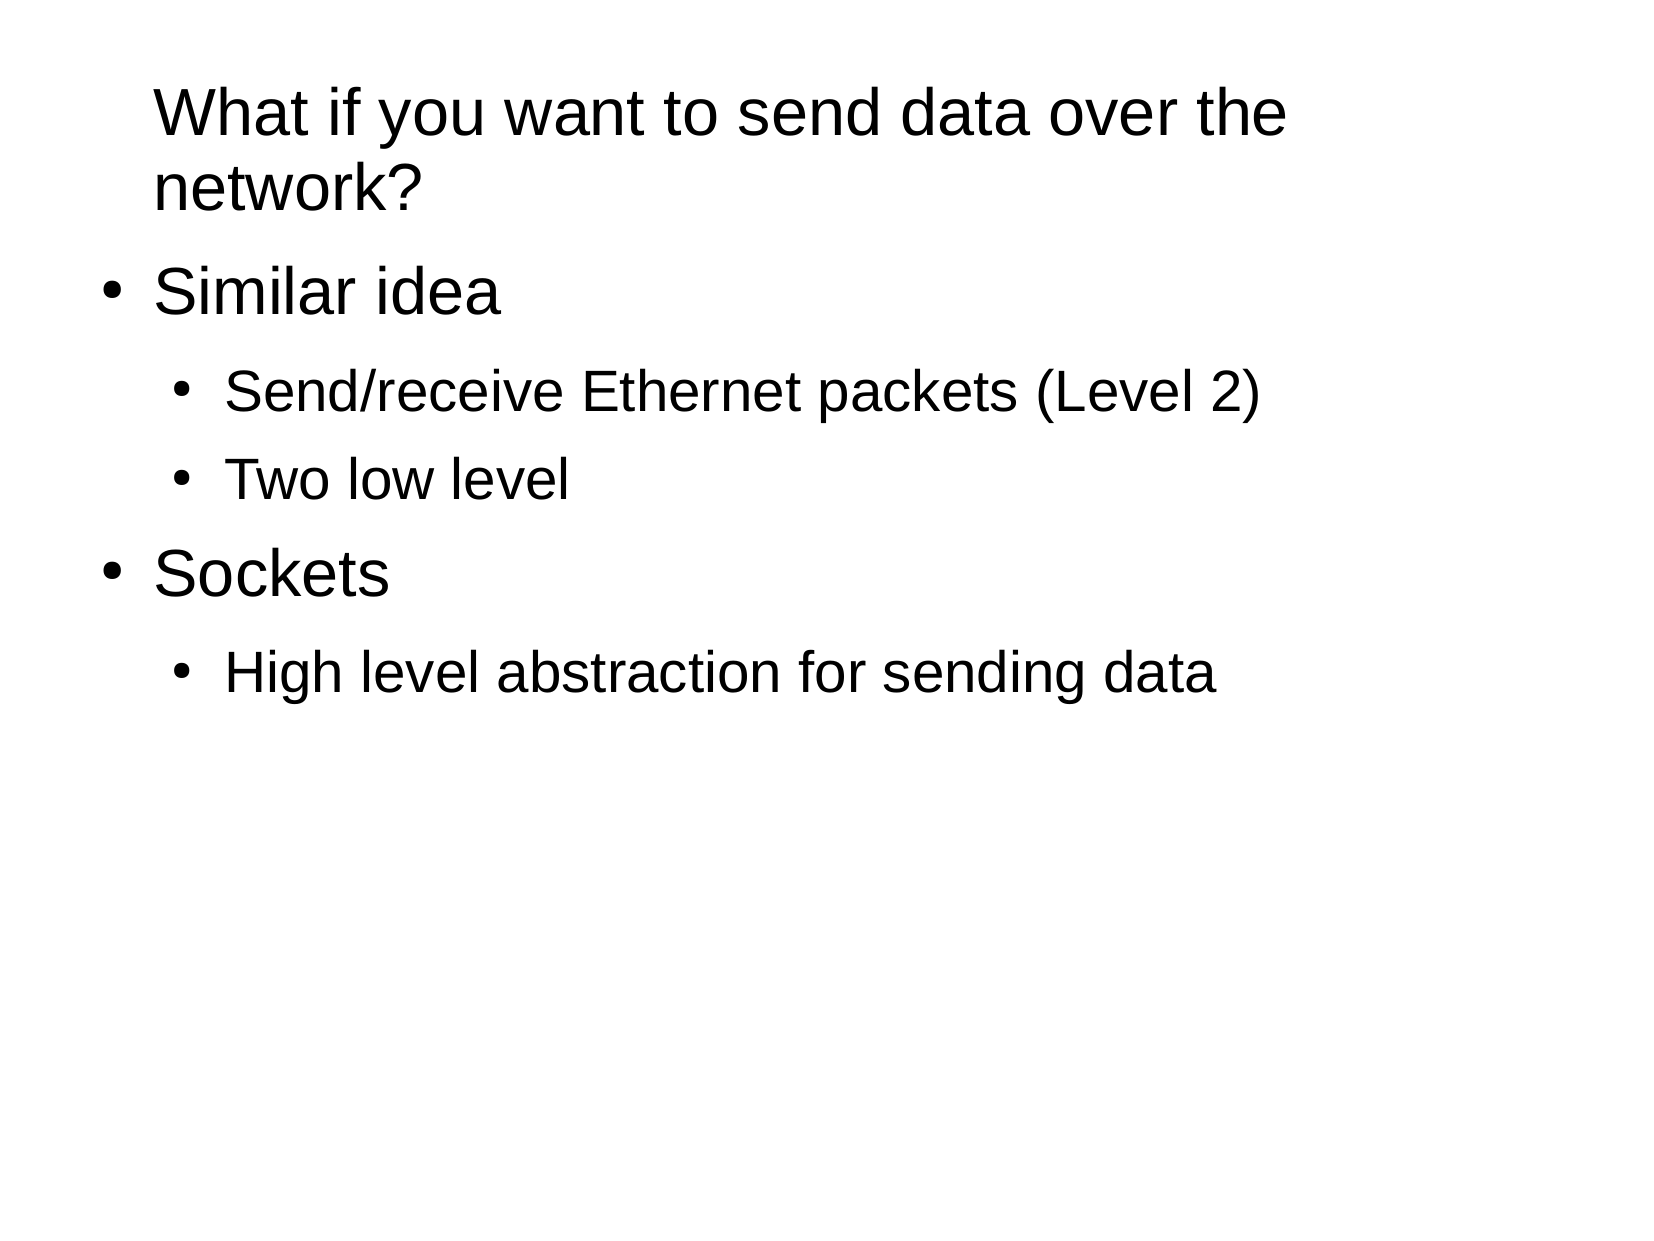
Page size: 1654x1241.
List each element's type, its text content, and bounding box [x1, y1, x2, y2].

list What if you want to send data over the network? Similar idea Send/receive Ethernet packets (Level 2) Two low level Sockets High level abstraction for sending data [82, 75, 1576, 1126]
